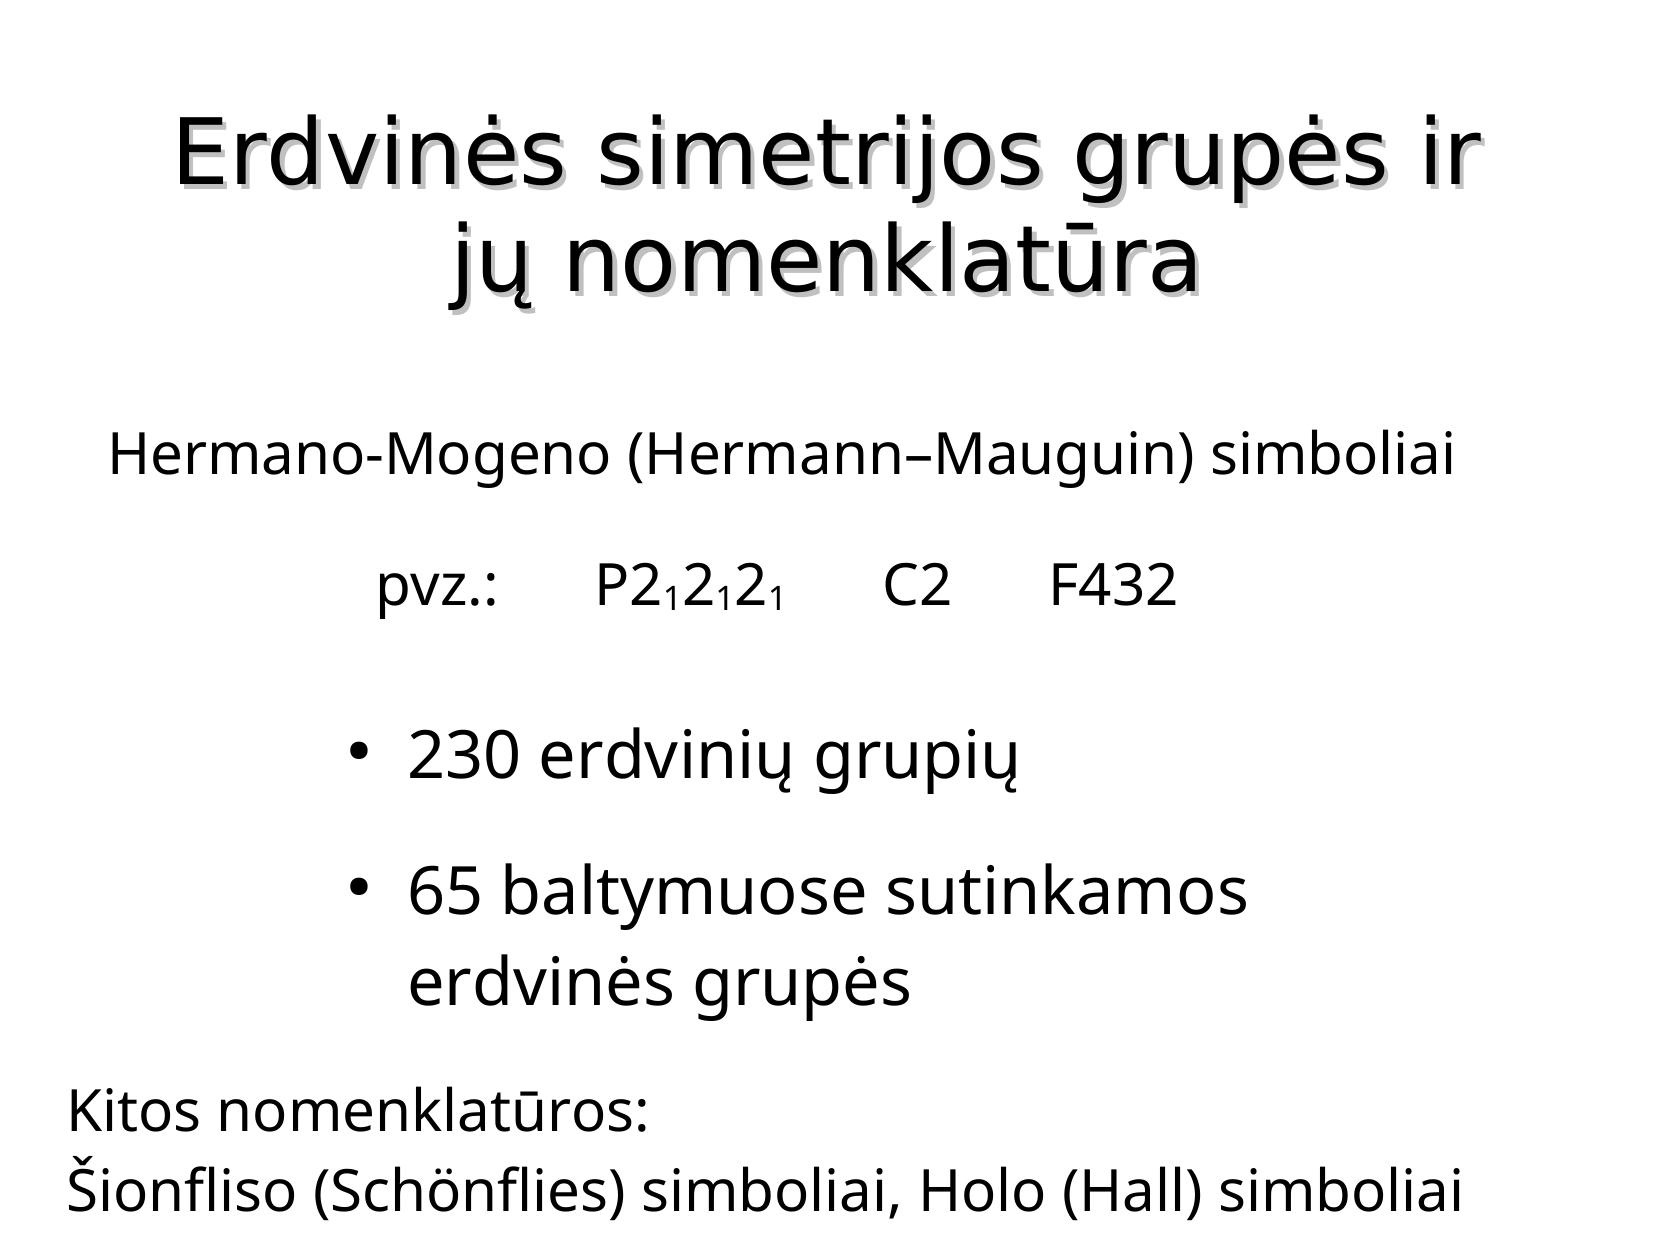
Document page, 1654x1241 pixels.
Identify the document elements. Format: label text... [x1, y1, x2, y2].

text_box 230 erdvinių grupių 65 baltymuose sutinkamos erdvinės grupės [332, 707, 1308, 994]
text_box Kitos nomenklatūros: Šionfliso (Schönflies) simboliai, Holo (Hall) simboliai [66, 1069, 1589, 1211]
text_box Hermano-Mogeno (Hermann–Mauguin) simboliai [107, 412, 1538, 483]
text_box pvz.: P212121 C2 F432 [375, 543, 1179, 702]
title Erdvinės simetrijos grupės ir jų nomenklatūra [121, 99, 1534, 314]
